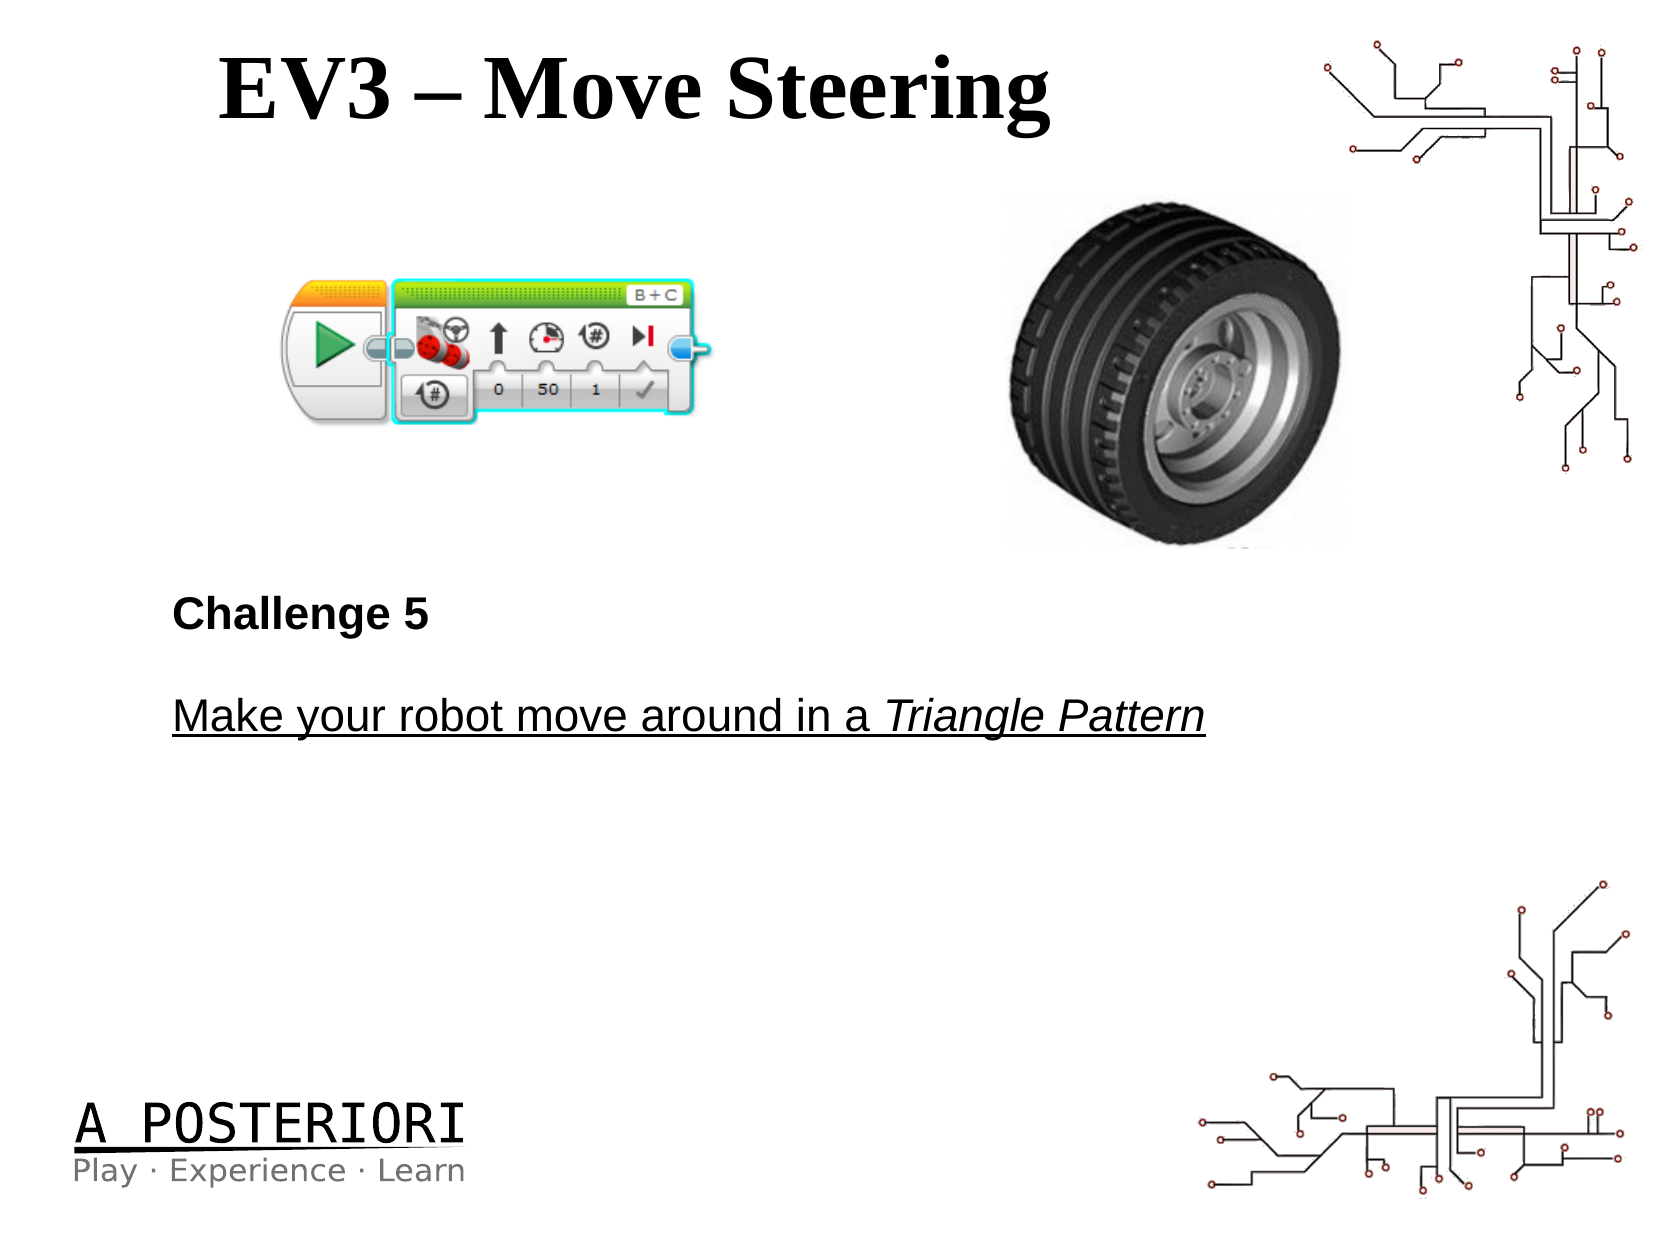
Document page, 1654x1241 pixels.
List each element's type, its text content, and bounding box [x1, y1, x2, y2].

title EV3 – Move Steering [11, 0, 1261, 190]
picture [73, 1101, 466, 1189]
picture [277, 249, 721, 451]
picture [1005, 35, 1643, 549]
text_box Challenge 5 Make your robot move around in a Triangle Pattern [157, 580, 1279, 972]
picture [1175, 862, 1636, 1201]
